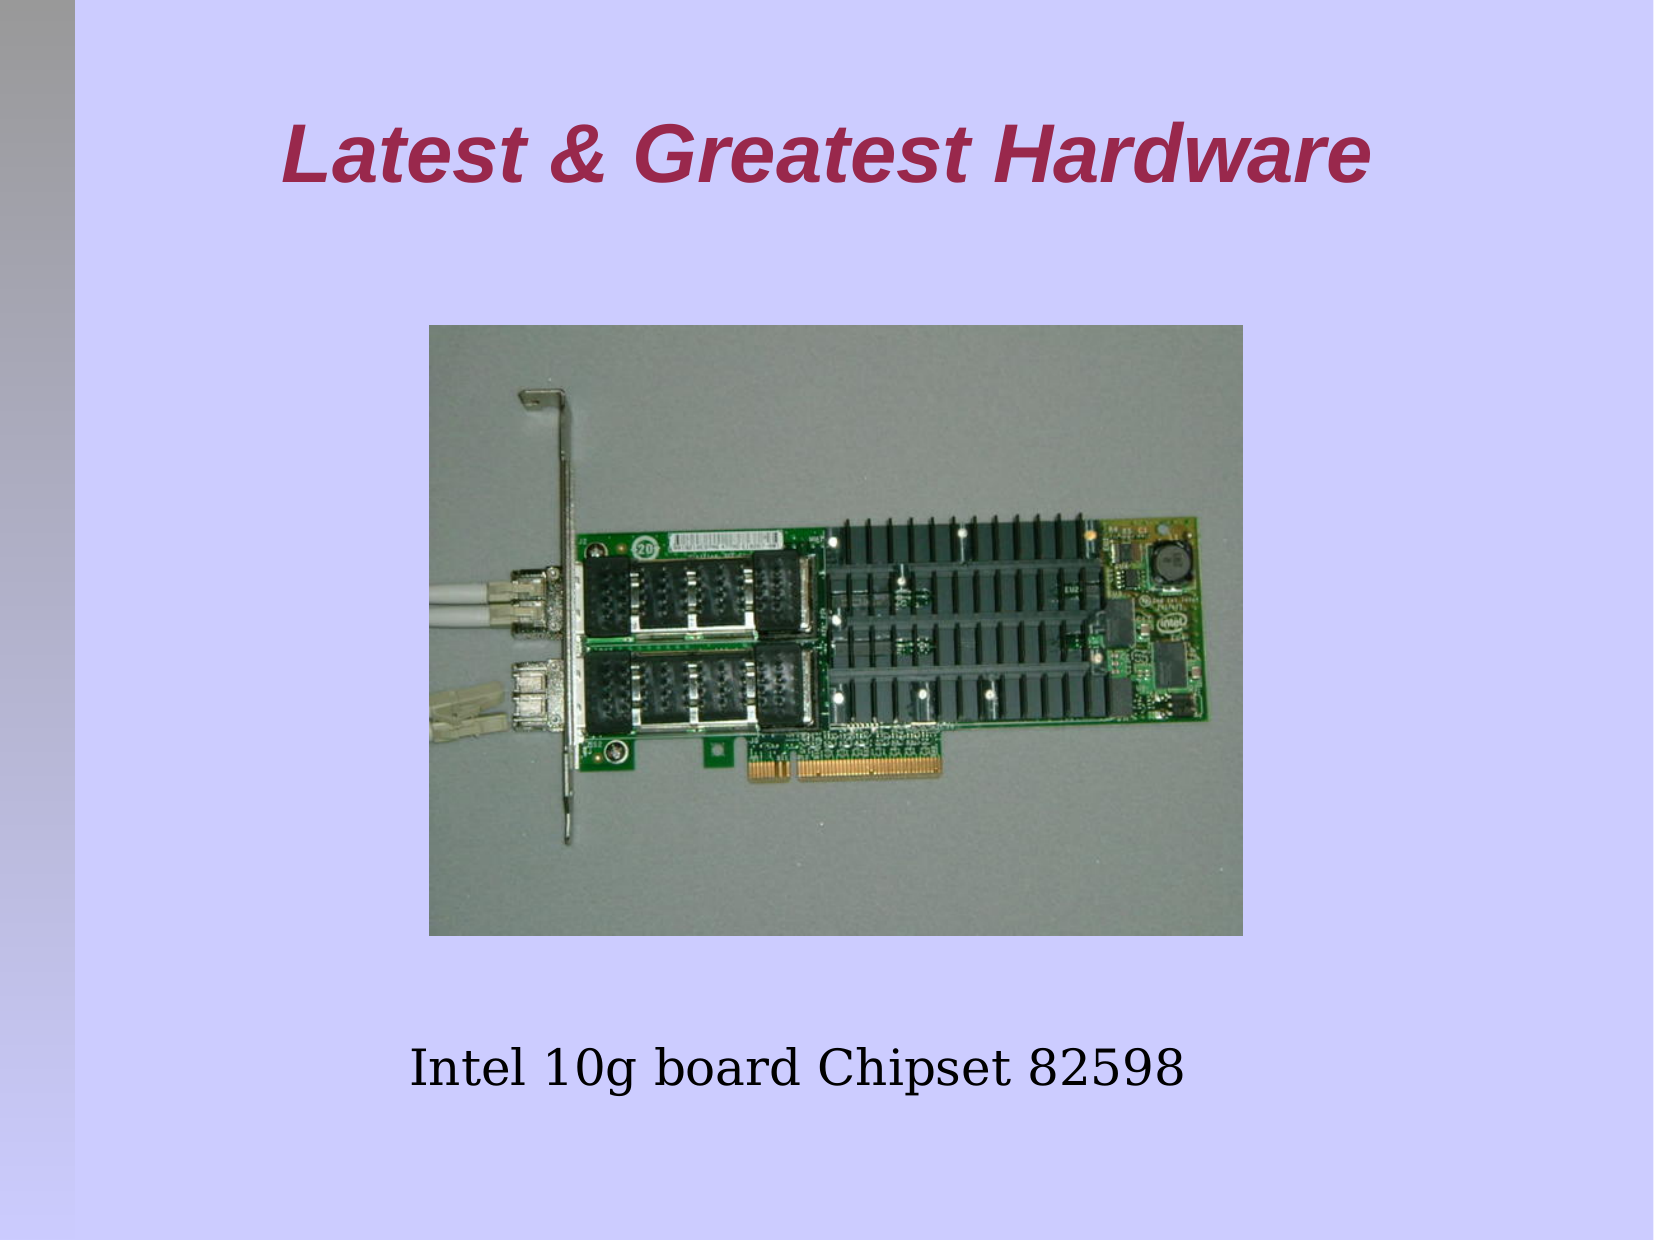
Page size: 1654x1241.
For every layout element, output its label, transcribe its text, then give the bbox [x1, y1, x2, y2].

picture [429, 325, 1243, 936]
text_box Intel 10g board Chipset 82598 [409, 1039, 1203, 1098]
title Latest & Greatest Hardware [121, 49, 1534, 257]
